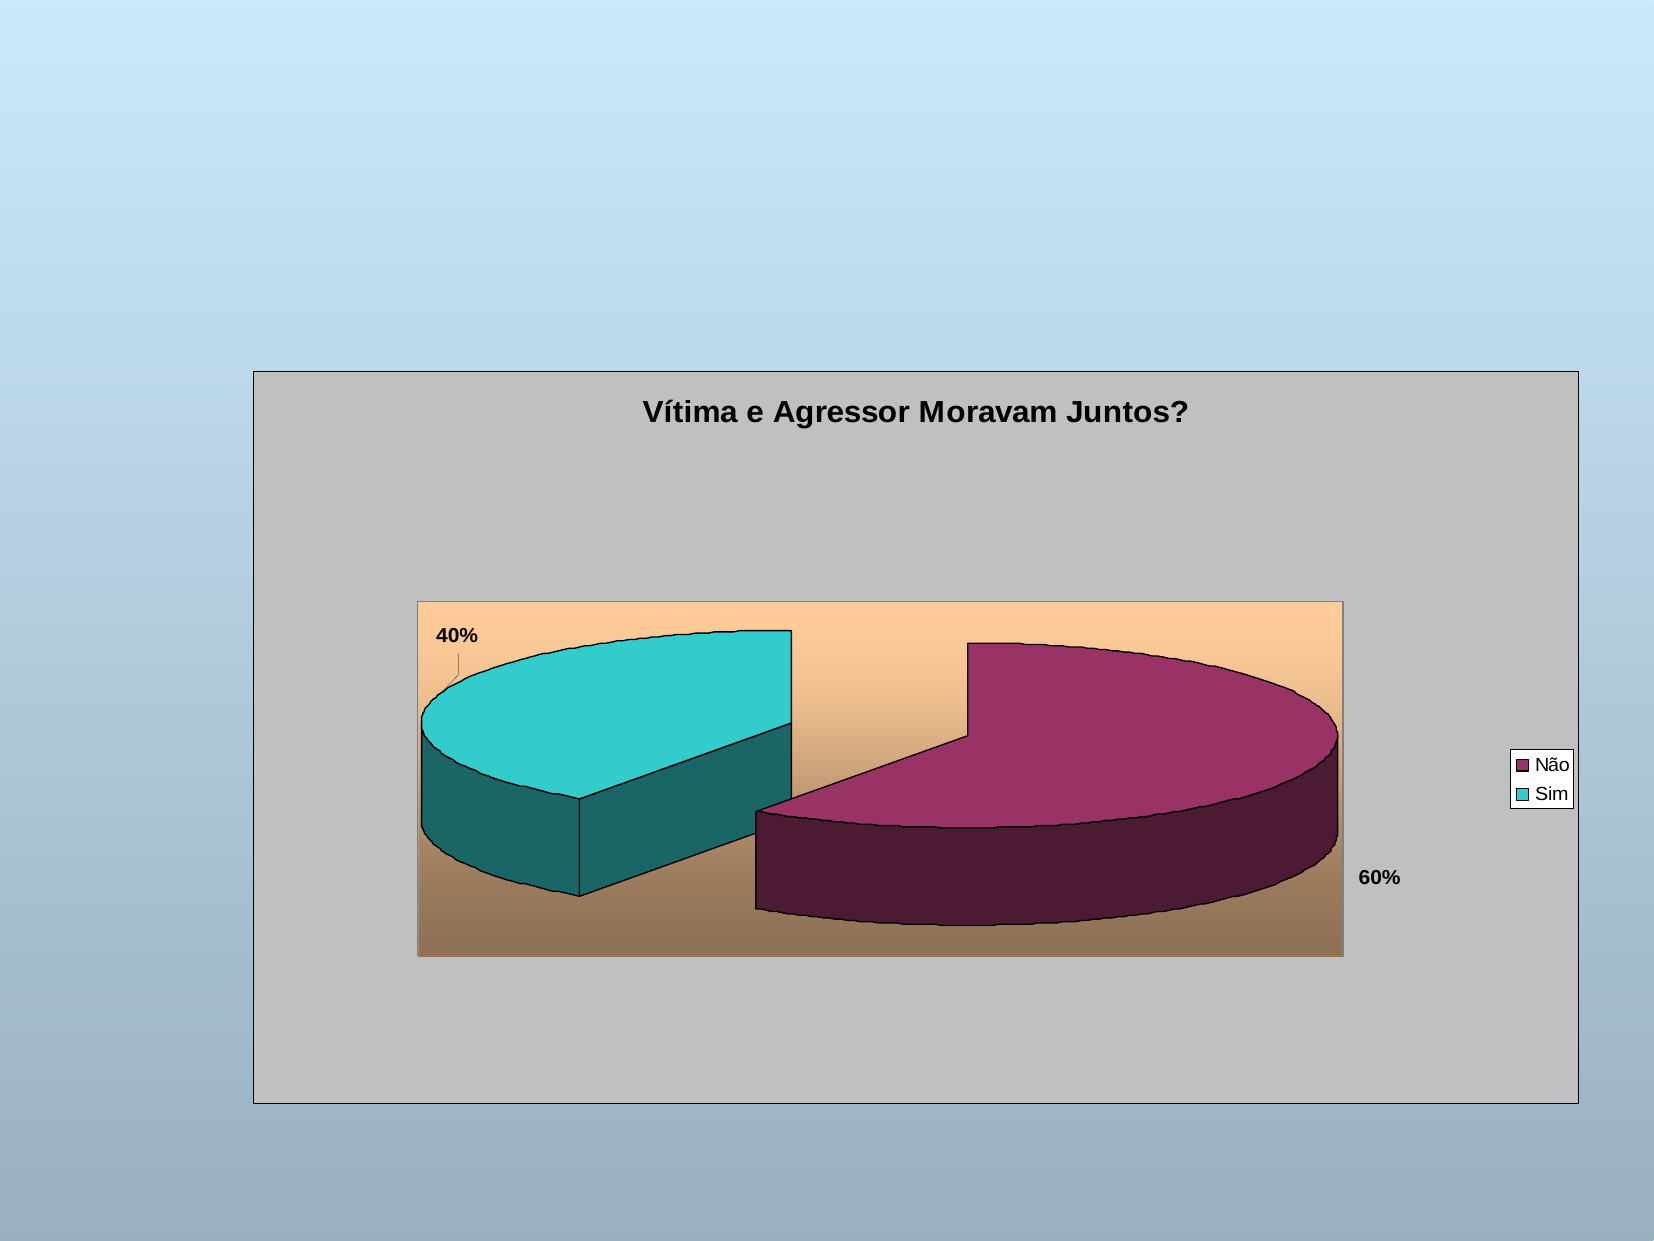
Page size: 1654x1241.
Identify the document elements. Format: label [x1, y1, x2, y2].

chart [246, 364, 1587, 1109]
